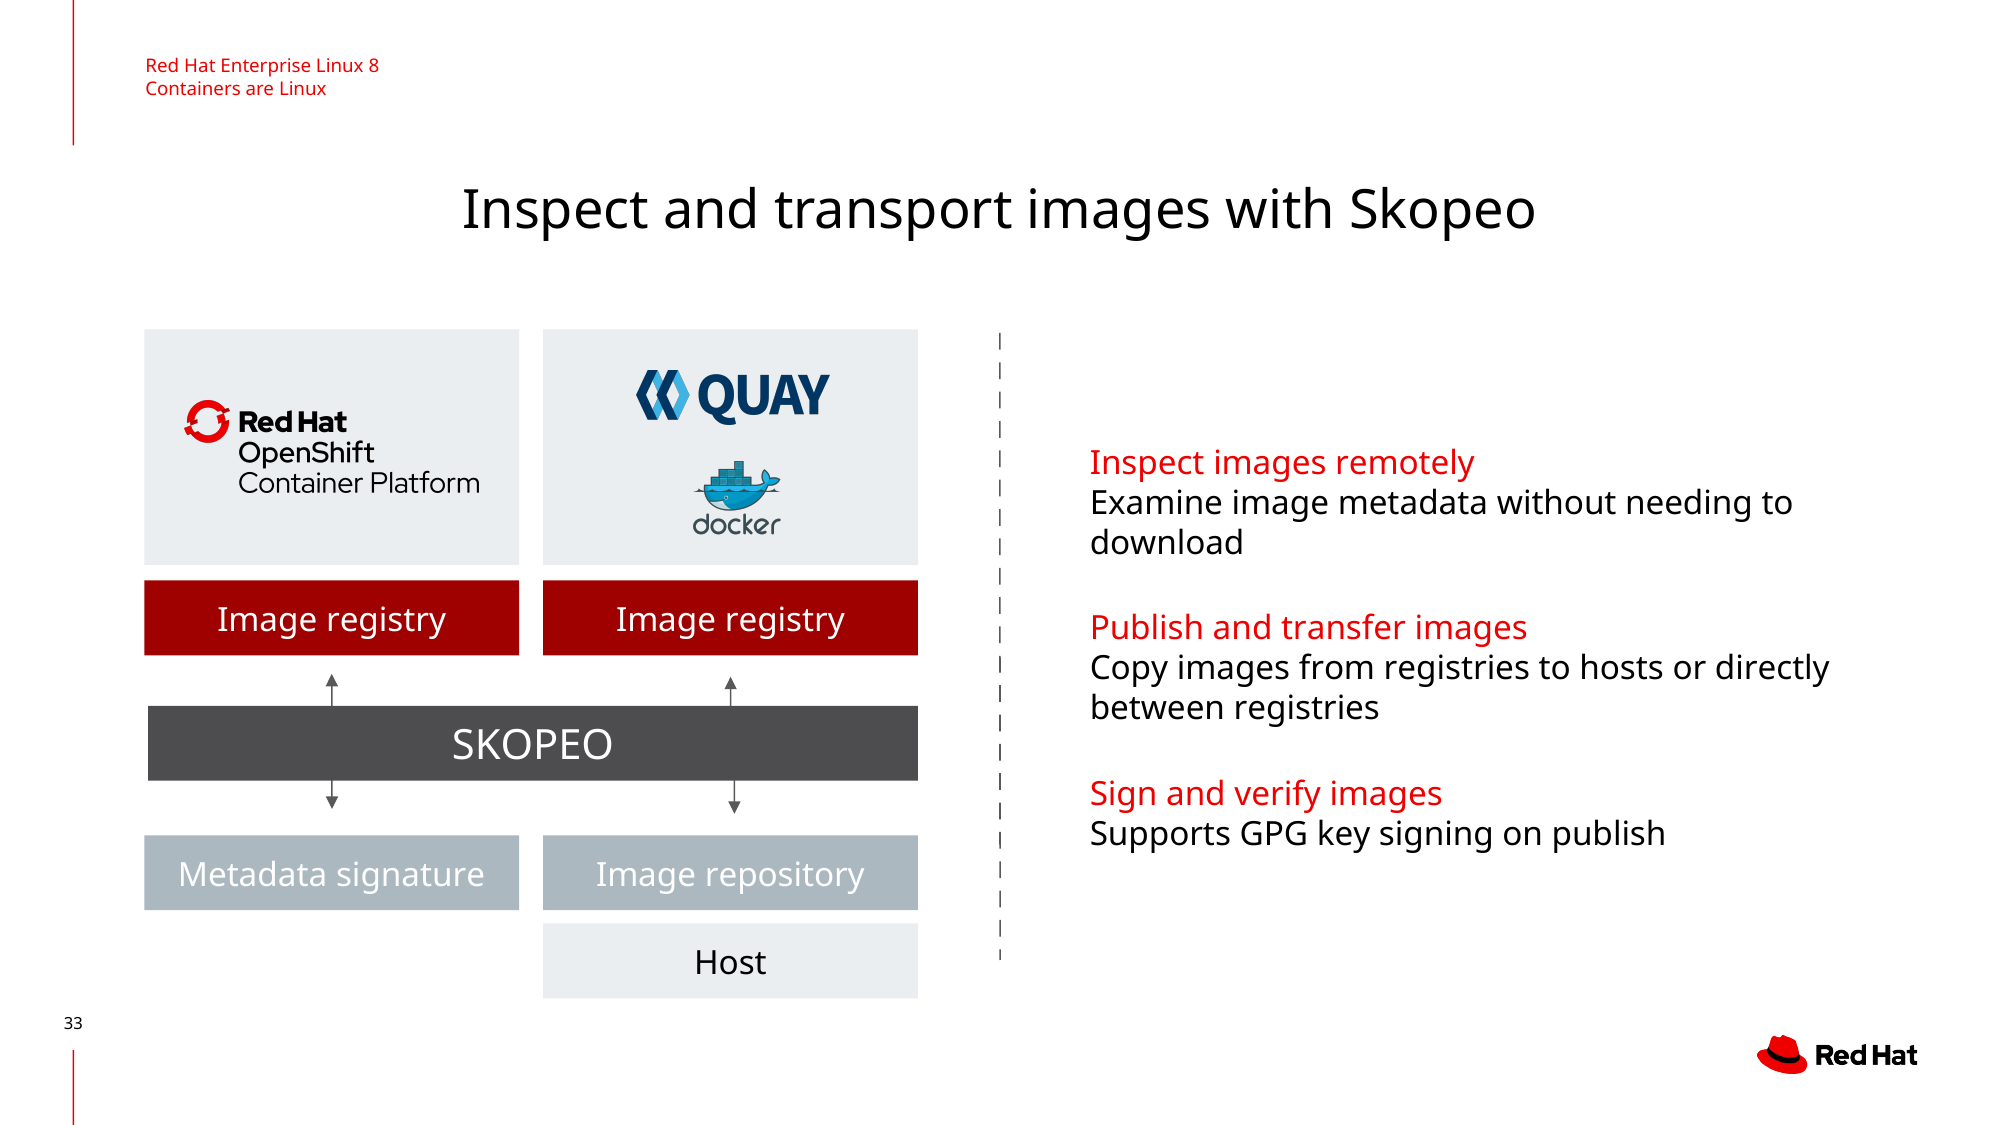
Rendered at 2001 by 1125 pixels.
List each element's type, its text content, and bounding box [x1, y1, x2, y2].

text_box Image repository [543, 835, 918, 911]
text_box [543, 329, 918, 565]
text_box Metadata signature [144, 835, 520, 911]
picture [184, 400, 479, 493]
text_box Image registry [144, 580, 520, 656]
text_box Inspect images remotely Examine image metadata without needing to download Publish and transfer images Copy images from registries to hosts or directly between registries Sign and verify images Supports GPG key signing on publish [1089, 332, 1918, 960]
text_box Image registry [543, 580, 918, 656]
text_box SKOPEO [148, 705, 918, 781]
slide_number <number> [13, 1012, 134, 1036]
picture [677, 445, 796, 551]
text_box Red Hat Enterprise Linux 8 Containers are Linux [73, 9, 919, 144]
text_box Host [543, 923, 918, 999]
picture [614, 364, 834, 431]
picture [1757, 1035, 1918, 1074]
title Inspect and transport images with Skopeo [287, 155, 1713, 314]
text_box [144, 329, 520, 565]
